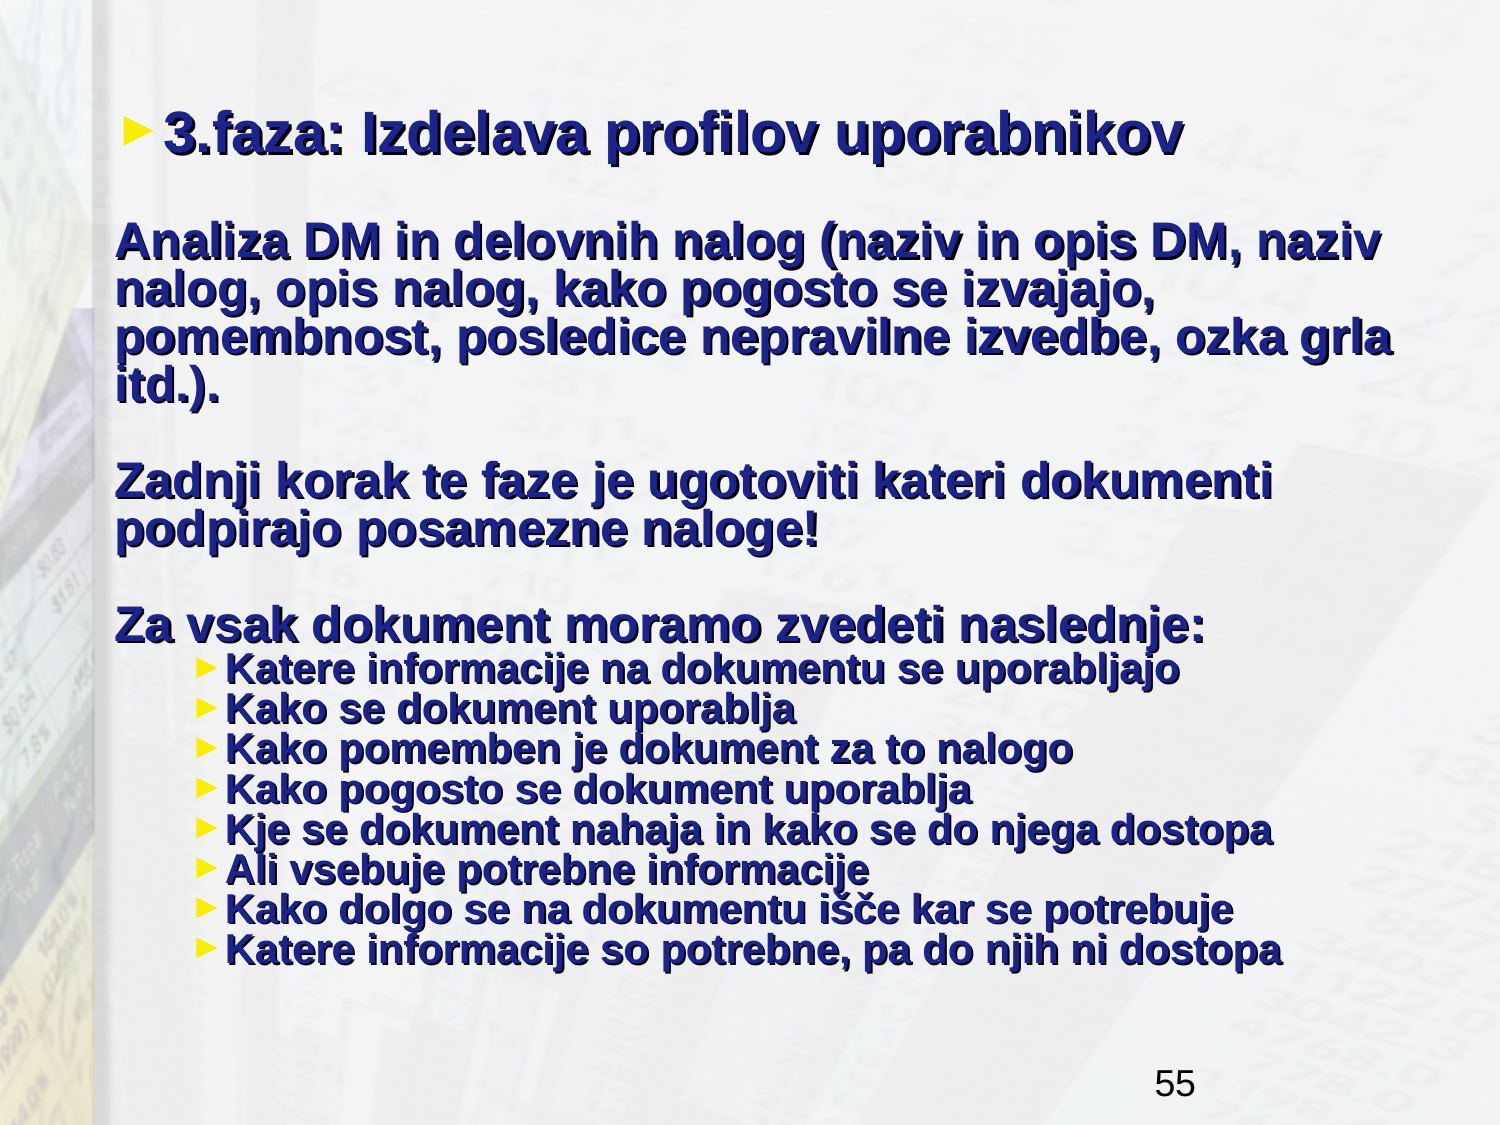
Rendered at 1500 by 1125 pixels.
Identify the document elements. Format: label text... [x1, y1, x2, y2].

picture [0, 0, 1500, 1125]
list 3.faza: Izdelava profilov uporabnikov Analiza DM in delovnih nalog (naziv in opis DM, naziv nalog, opis nalog, kako pogosto se izvajajo, pomembnost, posledice nepravilne izvedbe, ozka grla itd.). Zadnji korak te faze je ugotoviti kateri dokumenti podpirajo posamezne naloge! Za vsak dokument moramo zvedeti naslednje: Katere informacije na dokumentu se uporabljajo Kako se dokument uporablja Kako pomemben je dokument za to nalogo Kako pogosto se dokument uporablja Kje se dokument nahaja in kako se do njega dostopa Ali vsebuje potrebne informacije Kako dolgo se na dokumentu išče kar se potrebuje Katere informacije so potrebne, pa do njih ni dostopa [99, 99, 1447, 1051]
